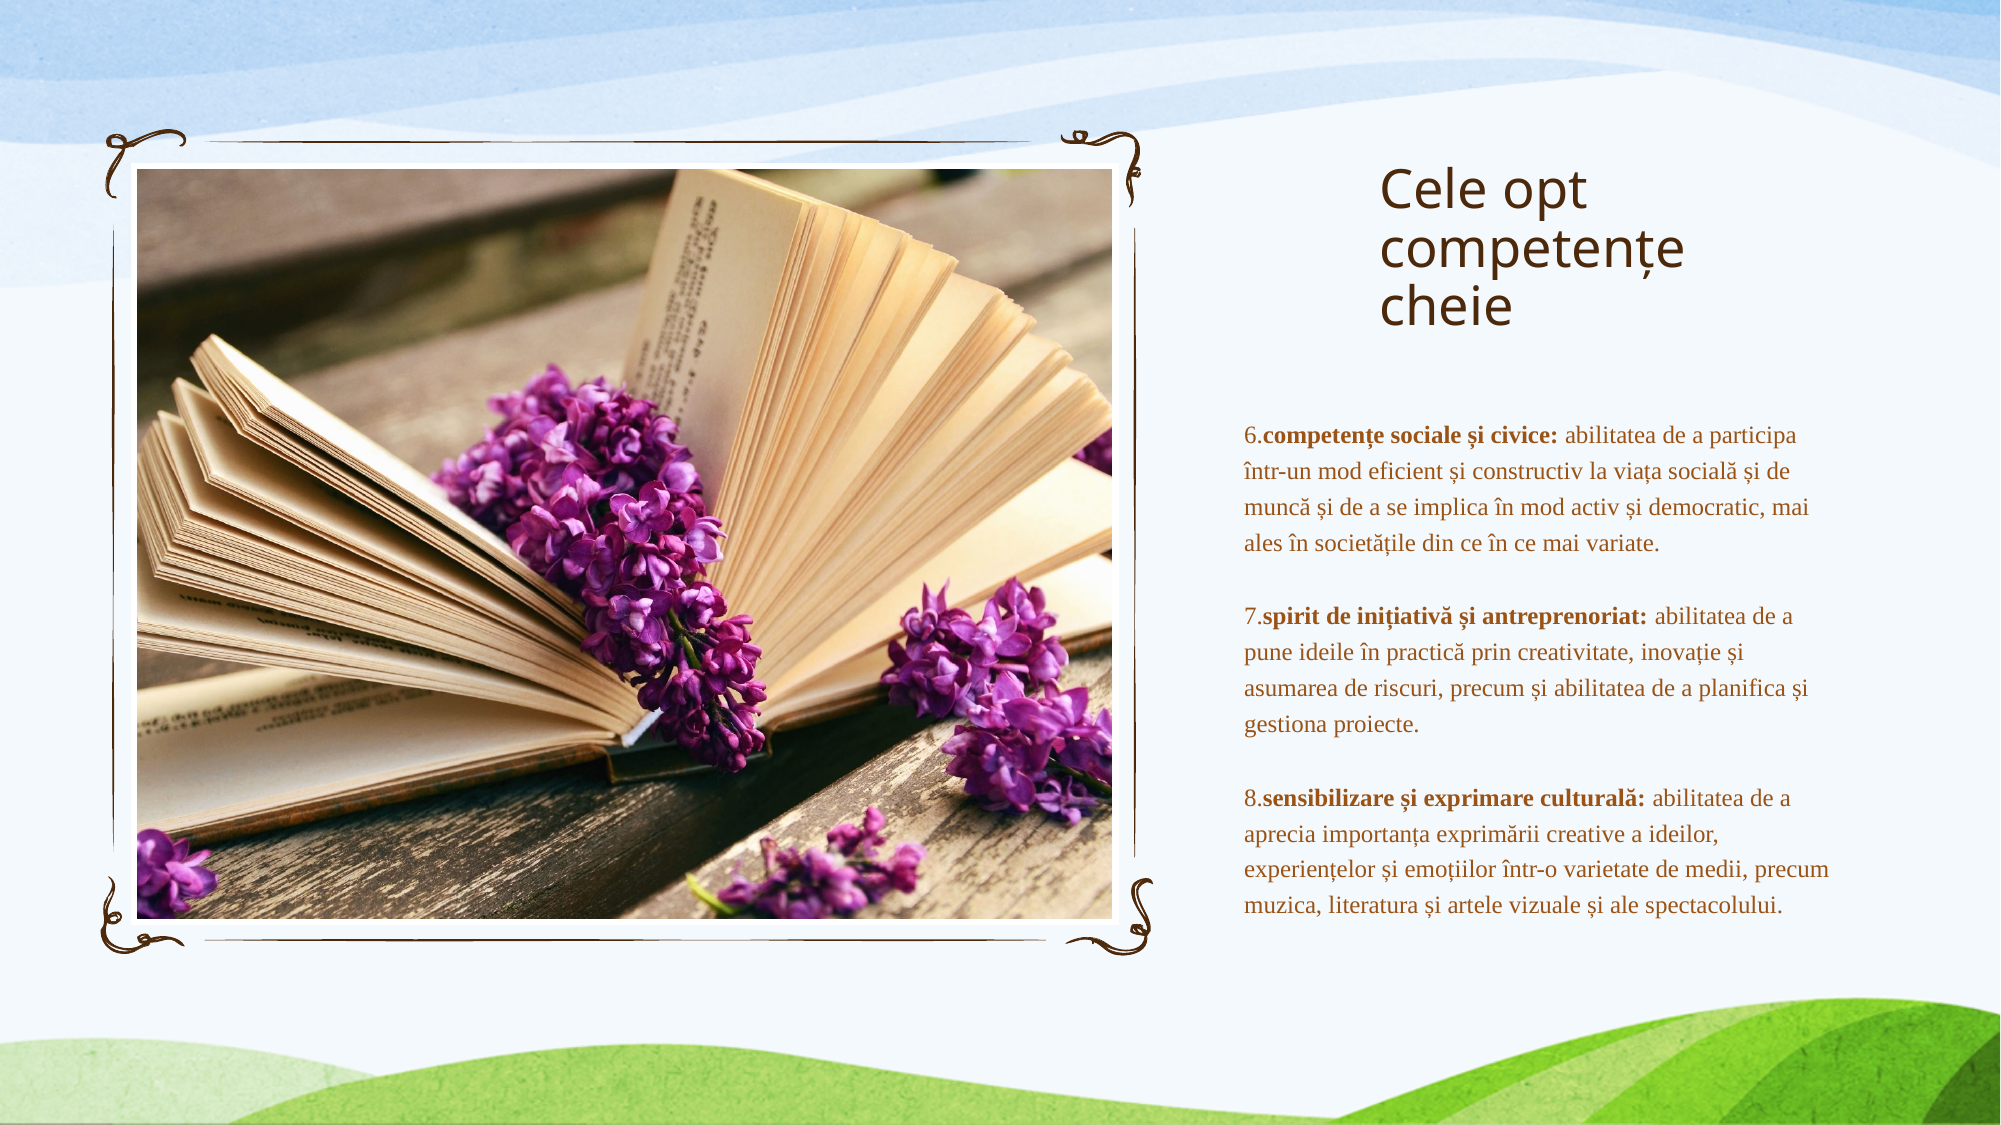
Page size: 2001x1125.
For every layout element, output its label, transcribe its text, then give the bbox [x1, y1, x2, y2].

picture [0, 0, 2001, 1125]
title Cele opt competențe cheie [1364, 154, 1823, 346]
list 6.competențe sociale și civice: abilitatea de a participa într-un mod eficient și constructiv la viața socială și de muncă și de a se implica în mod activ și democratic, mai ales în societățile din ce în ce mai variate. 7.spirit de inițiativă și antreprenoriat: abilitatea de a pune ideile în practică prin creativitate, inovație și asumarea de riscuri, precum și abilitatea de a planifica și gestiona proiecte. 8.sensibilizare și exprimare culturală: abilitatea de a aprecia importanța exprimării creative a ideilor, experiențelor și emoțiilor într-o varietate de medii, precum muzica, literatura și artele vizuale și ale spectacolului. [1229, 405, 1860, 762]
